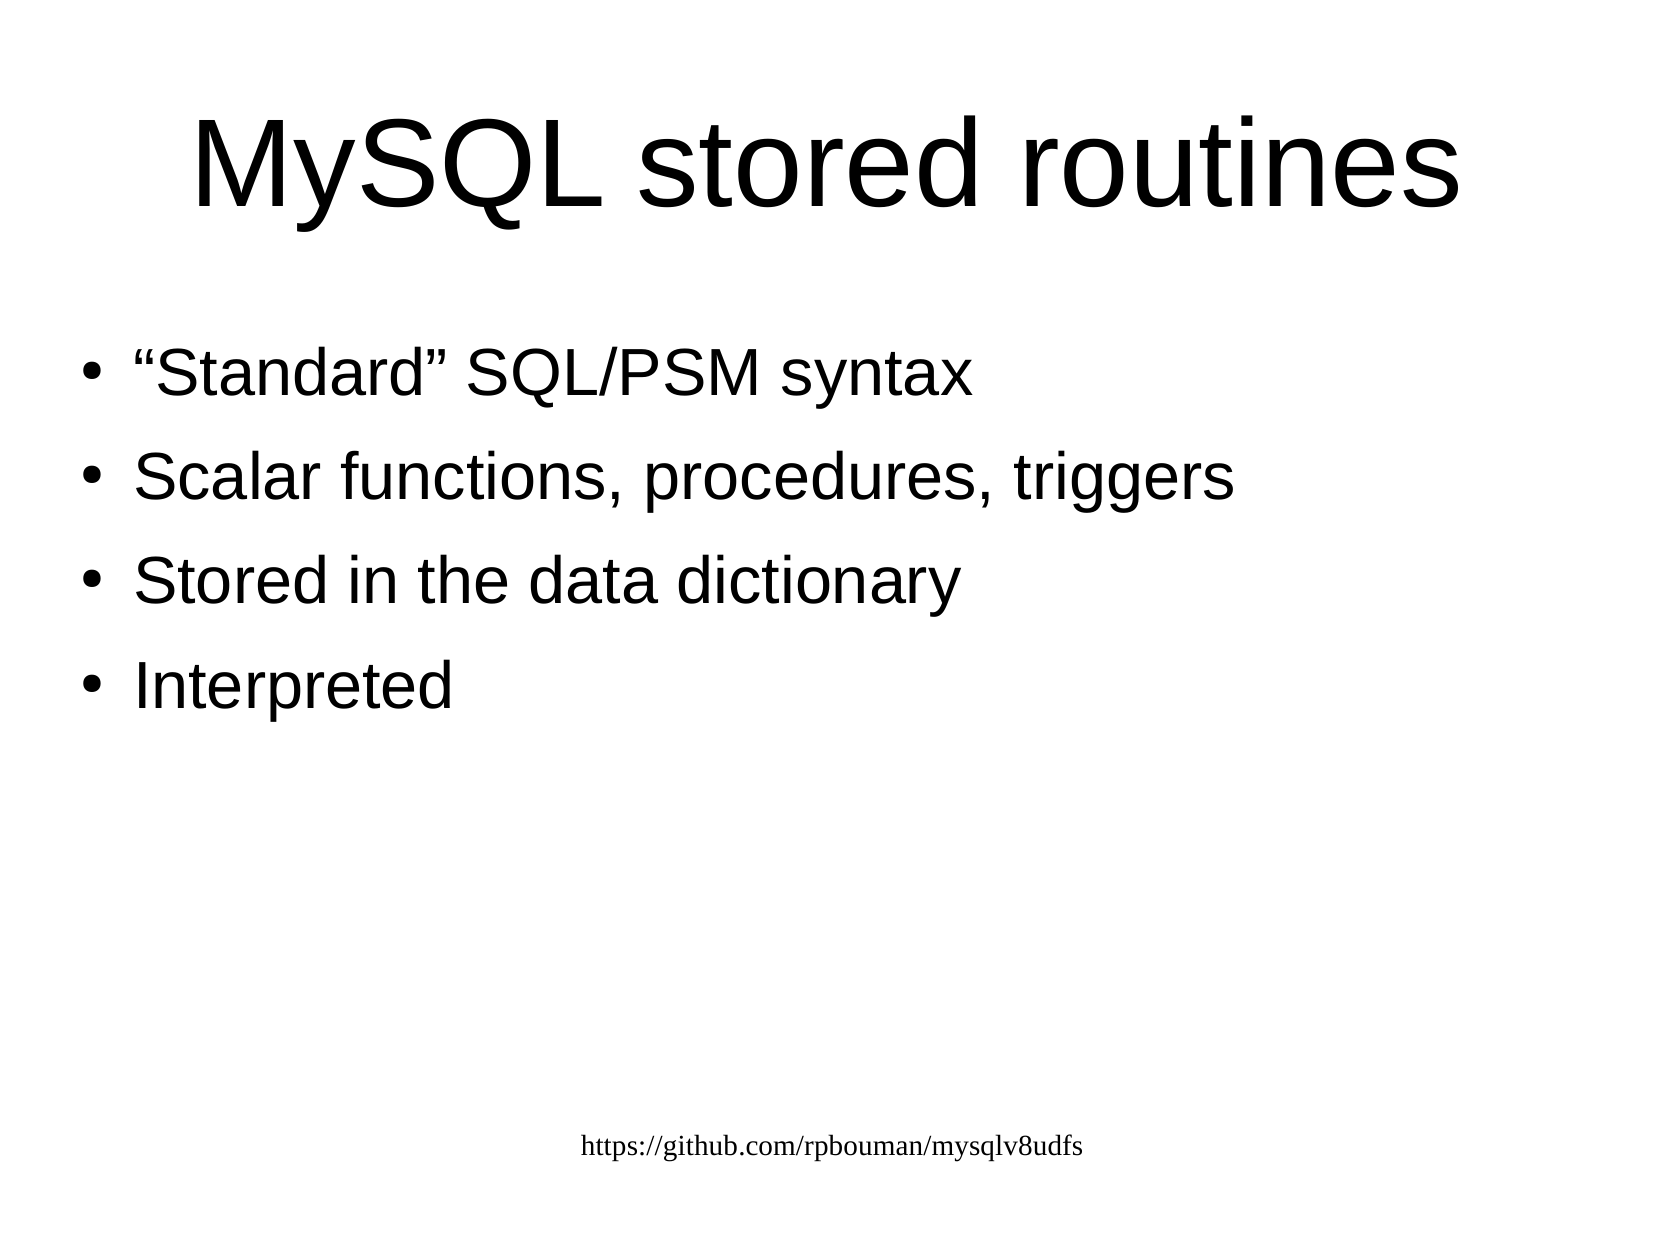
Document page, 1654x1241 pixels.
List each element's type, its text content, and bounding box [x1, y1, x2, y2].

list “Standard” SQL/PSM syntax Scalar functions, procedures, triggers Stored in the data dictionary Interpreted [62, 334, 1585, 1219]
title MySQL stored routines [82, 60, 1571, 268]
